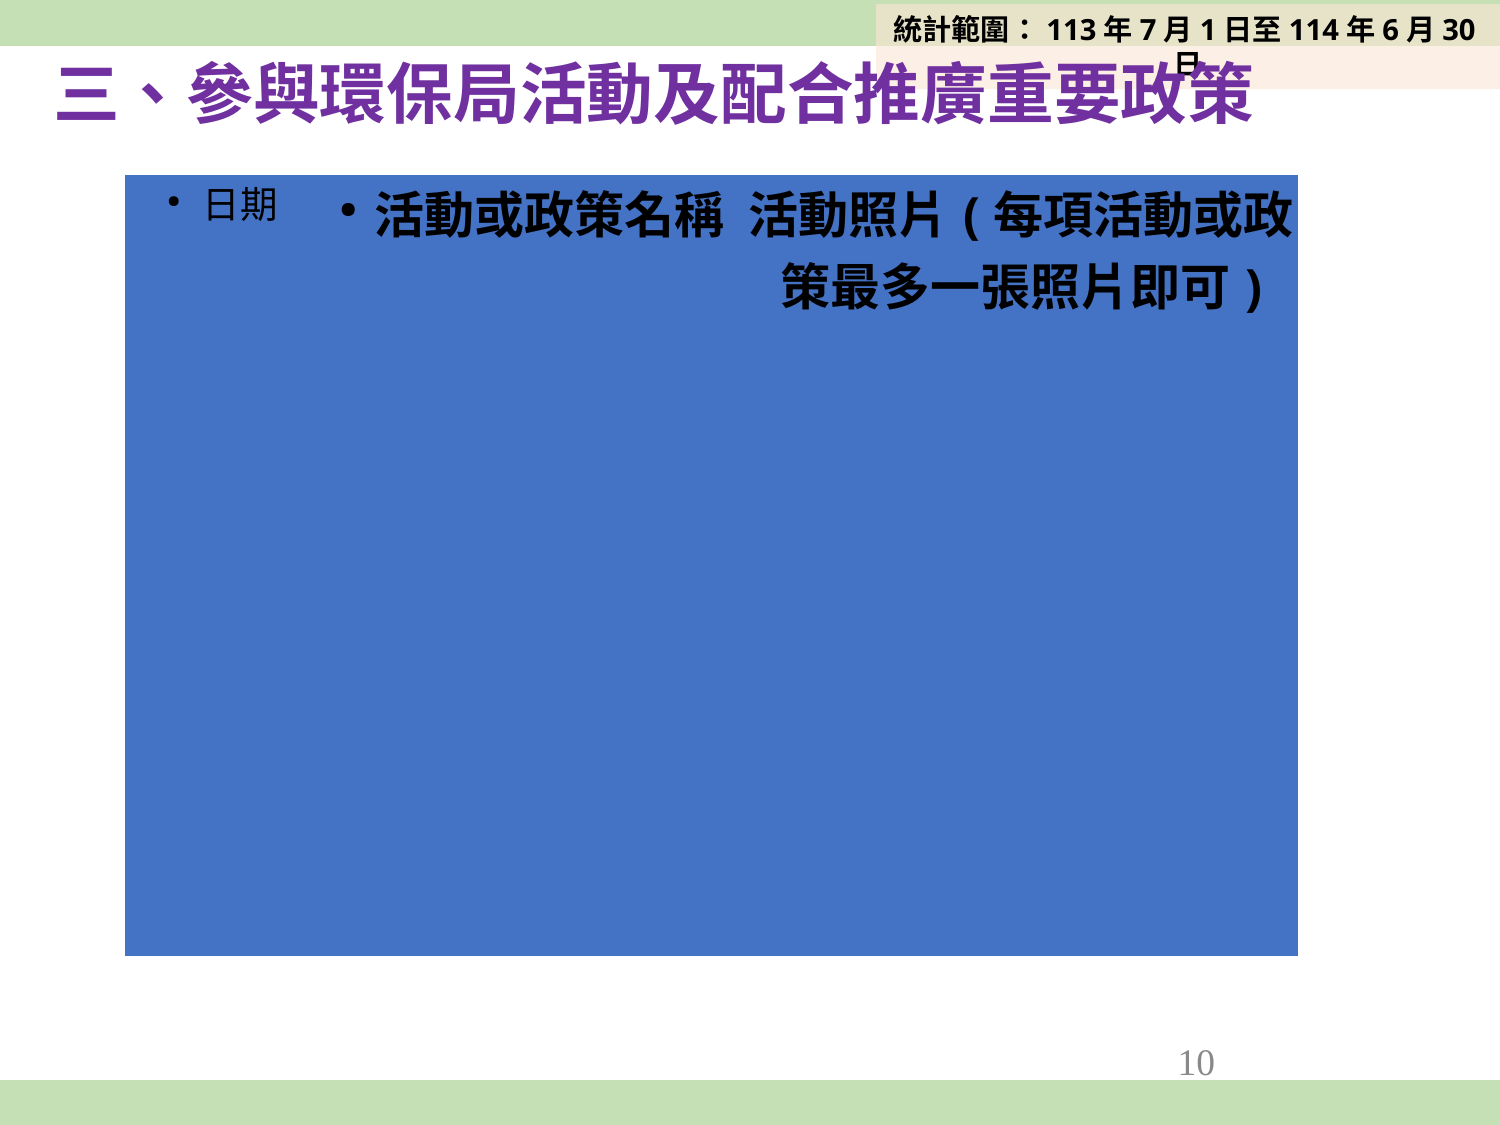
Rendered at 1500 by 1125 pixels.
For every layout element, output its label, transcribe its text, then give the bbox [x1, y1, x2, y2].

table_header 活動照片(每項活動或政策最多一張照片即可) [745, 175, 1298, 321]
table_cell [125, 321, 319, 610]
text_box 三、參與環保局活動及配合推廣重要政策 [38, 53, 1461, 161]
table_cell [125, 610, 319, 956]
table_header 日期 [125, 175, 319, 321]
table_cell [745, 610, 1298, 956]
table_cell [745, 321, 1298, 610]
table_cell [319, 321, 745, 610]
table_header 活動或政策名稱 [319, 175, 745, 321]
text_box [1162, 1030, 1500, 1091]
table_cell [319, 610, 745, 956]
